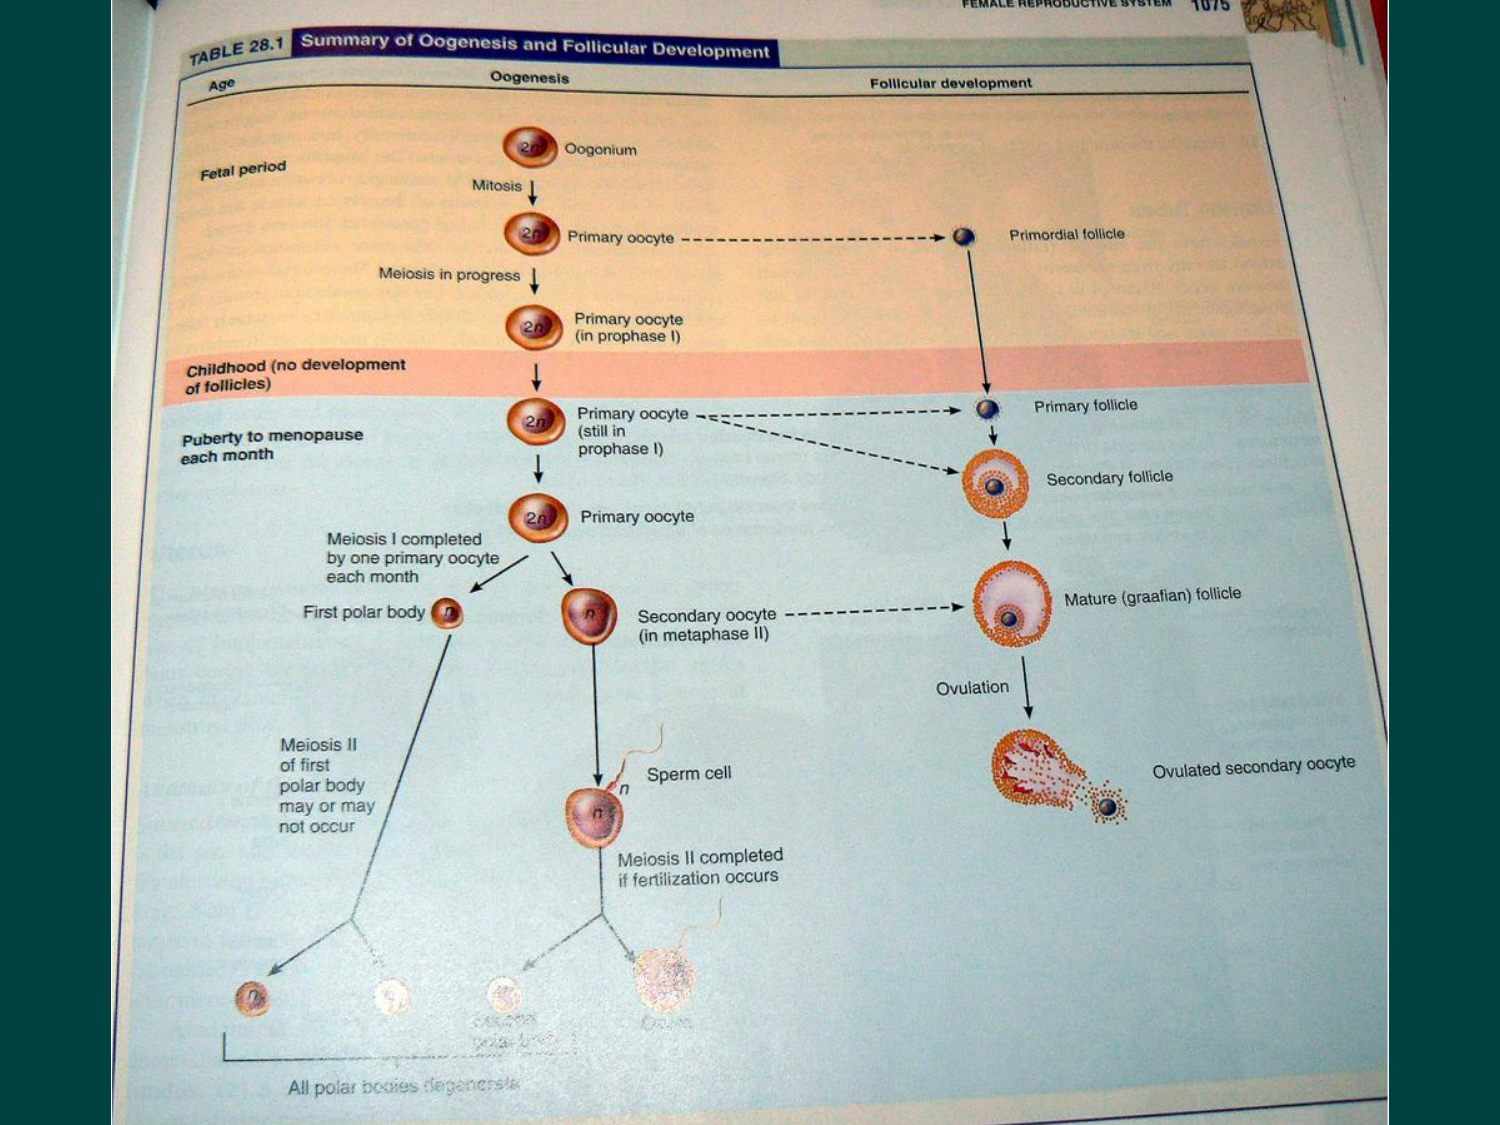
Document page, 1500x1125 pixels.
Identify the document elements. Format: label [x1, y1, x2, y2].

picture [111, 0, 1389, 1125]
